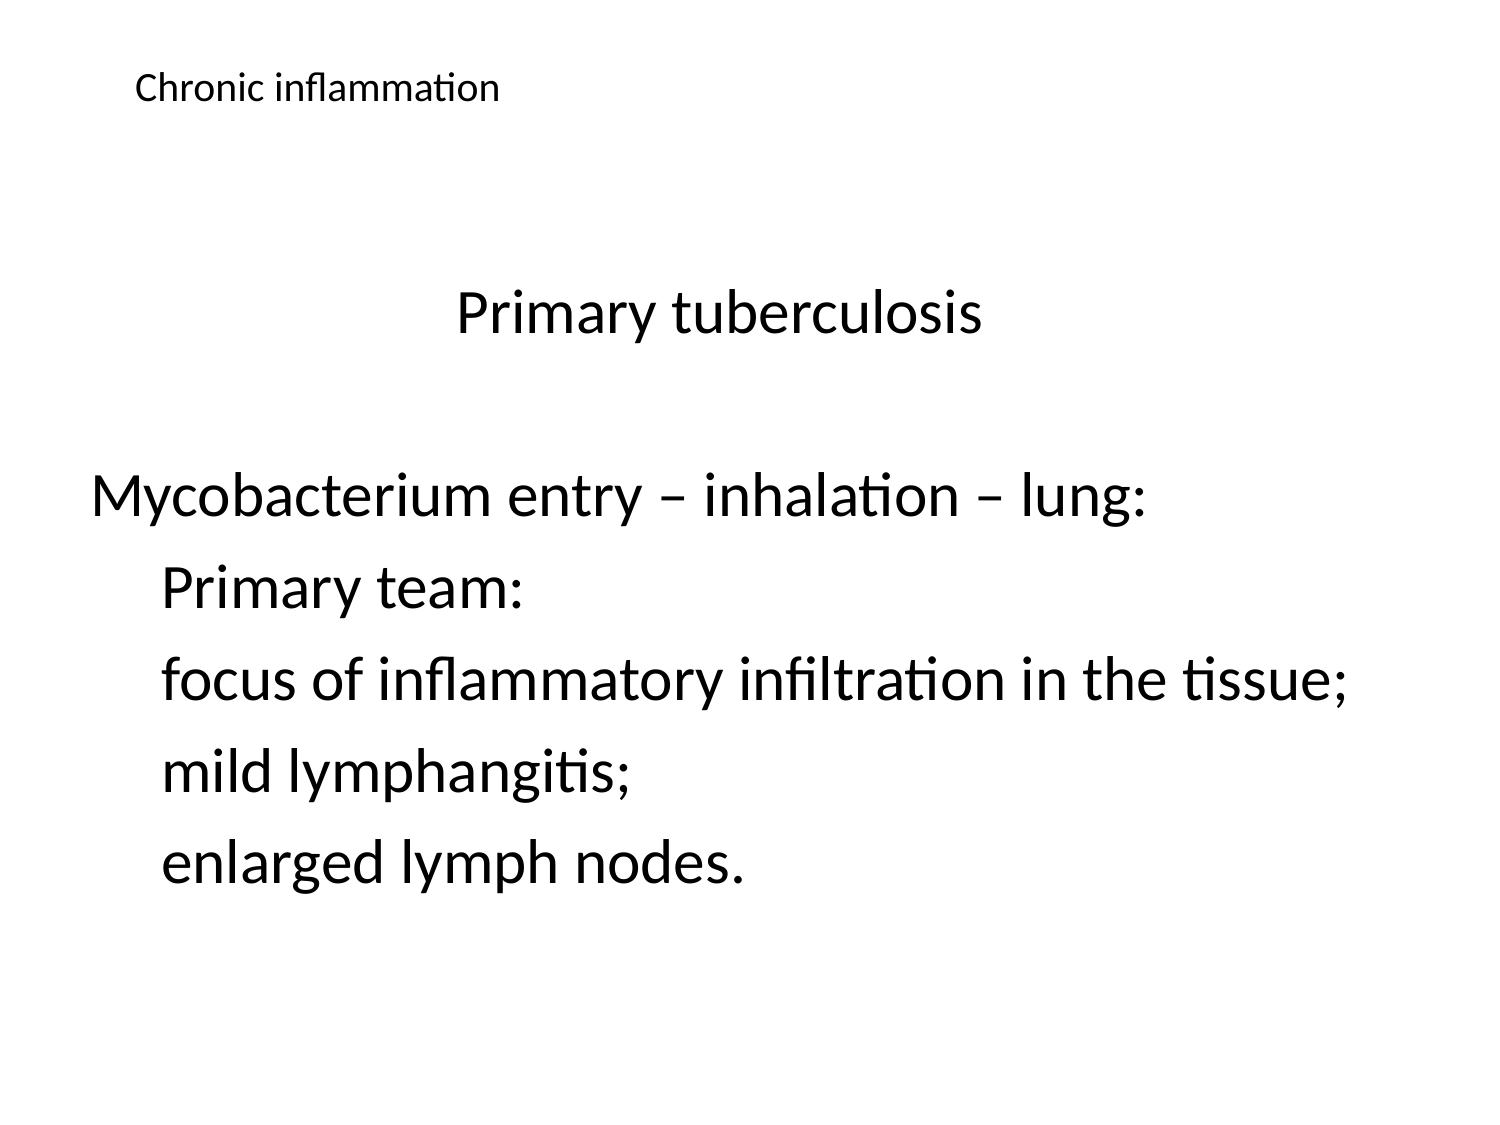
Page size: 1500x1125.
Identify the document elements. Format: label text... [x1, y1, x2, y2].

title Chronic inflammation [75, 45, 562, 126]
list Primary tuberculosis Mycobacterium entry – inhalation – lung: Primary team: focus of inflammatory infiltration in the tissue; mild lymphangitis; enlarged lymph nodes. [75, 262, 1426, 1005]
